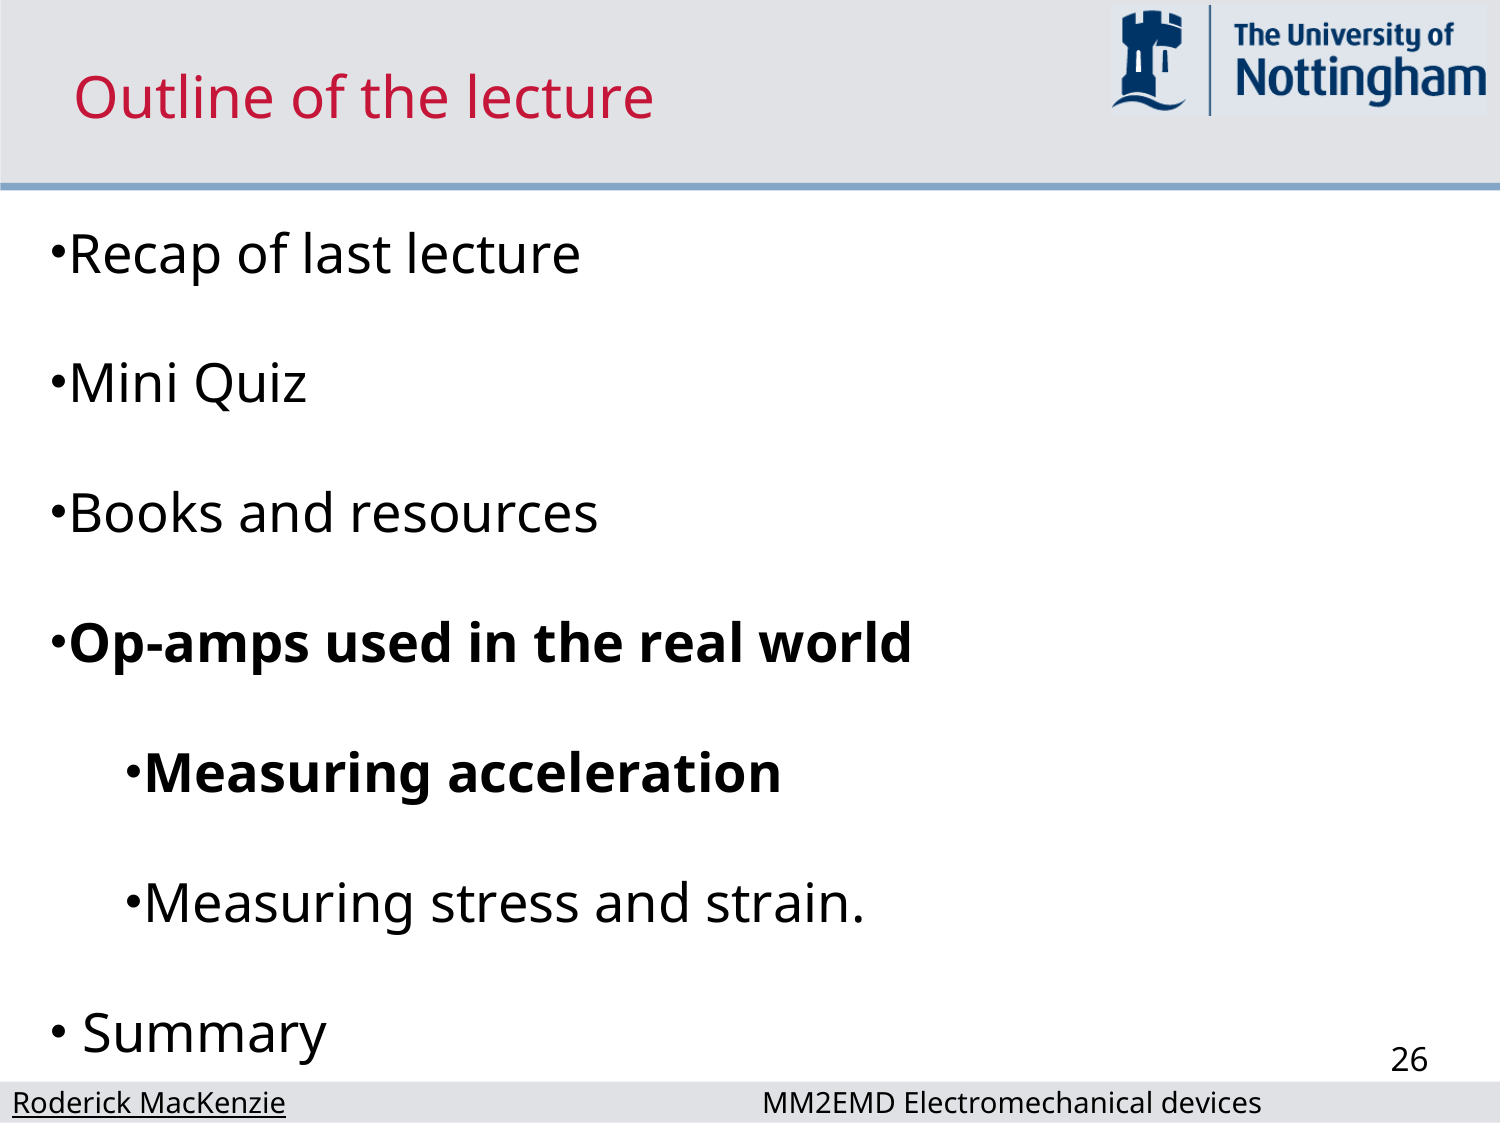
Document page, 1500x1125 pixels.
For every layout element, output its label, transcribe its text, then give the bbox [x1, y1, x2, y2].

picture [1111, 4, 1487, 116]
text_box <number> [1375, 1030, 1500, 1101]
text_box Recap of last lecture Mini Quiz Books and resources Op-amps used in the real world Measuring acceleration Measuring stress and strain. Summary [34, 211, 1477, 1071]
title Outline of the lecture [59, 43, 1297, 148]
